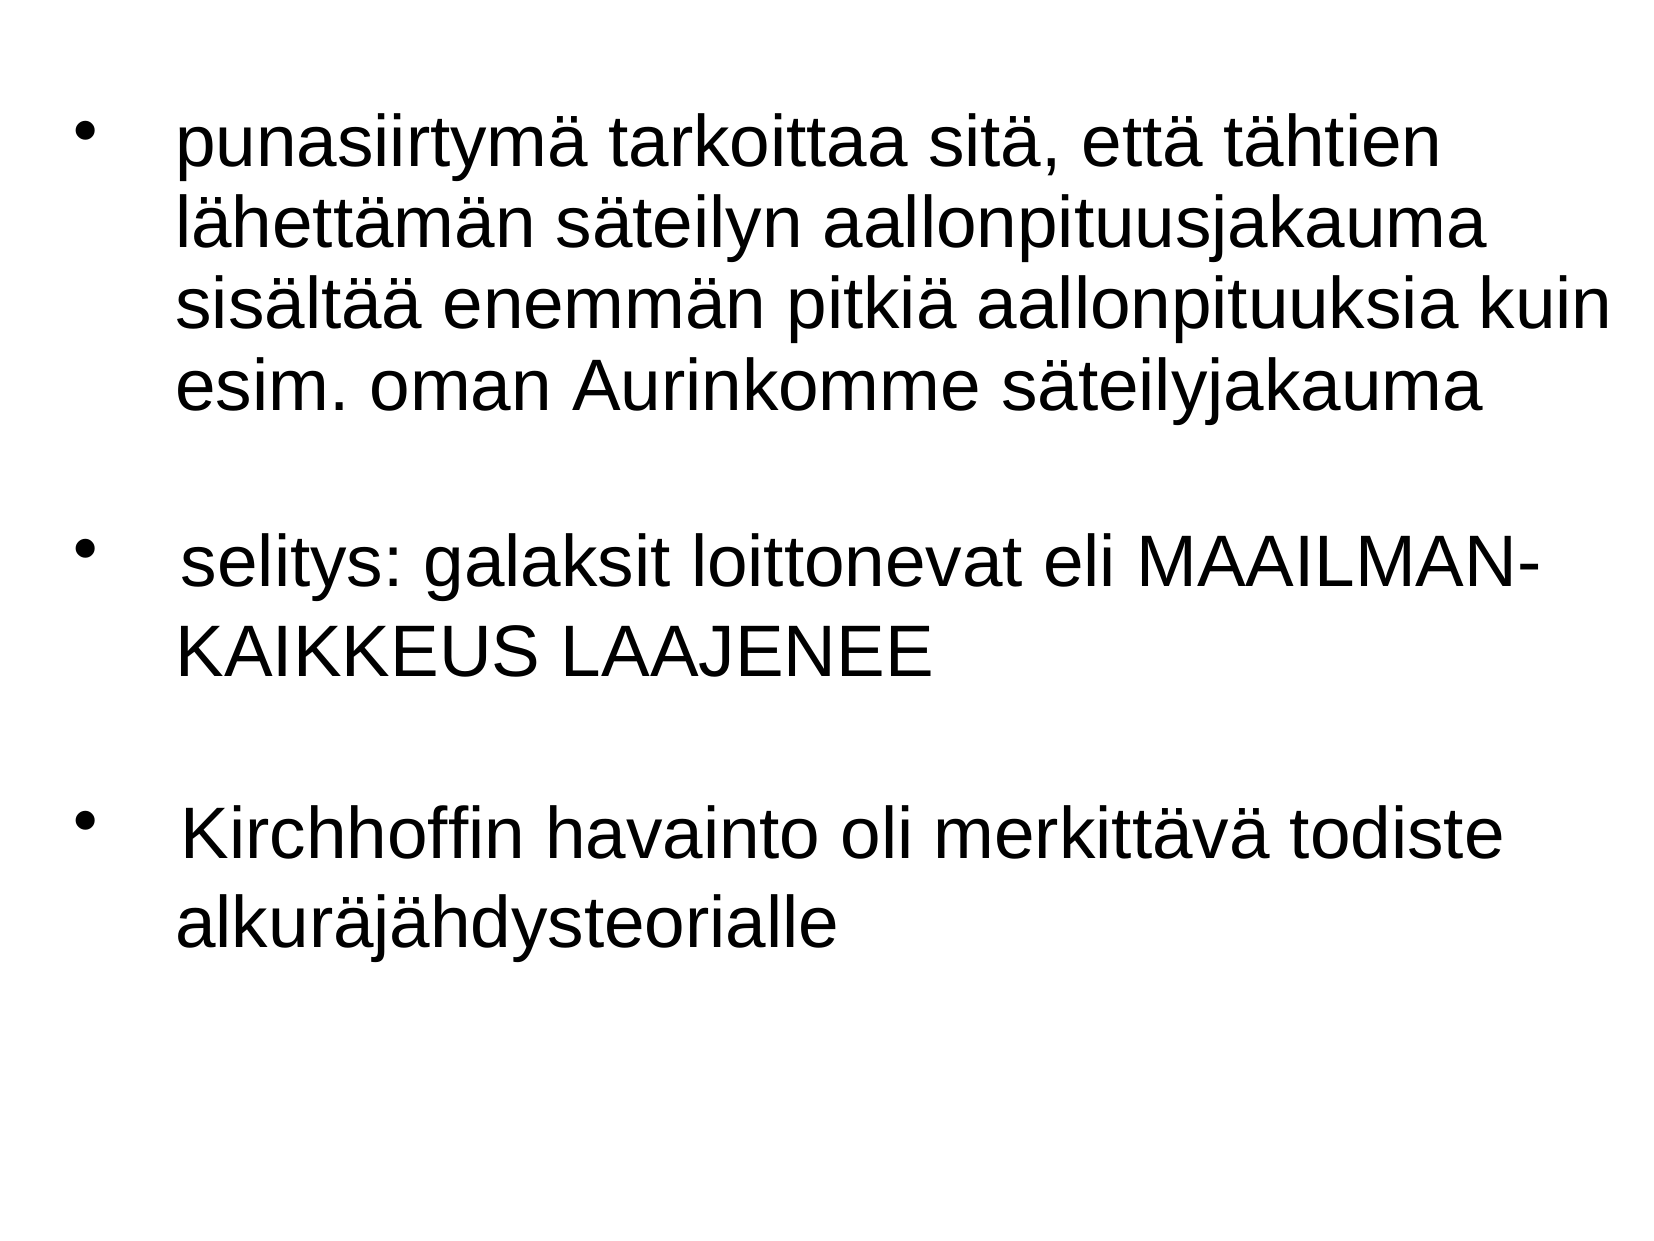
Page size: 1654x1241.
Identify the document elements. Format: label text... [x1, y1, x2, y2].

text_box punasiirtymä tarkoittaa sitä, että tähtien lähettämän säteilyn aallonpituusjakauma sisältää enemmän pitkiä aallonpituuksia kuin esim. oman Aurinkomme säteilyjakauma selitys: galaksit loittonevat eli MAAILMAN- KAIKKEUS LAAJENEE Kirchhoffin havainto oli merkittävä todiste alkuräjähdysteorialle [59, 93, 1629, 1062]
